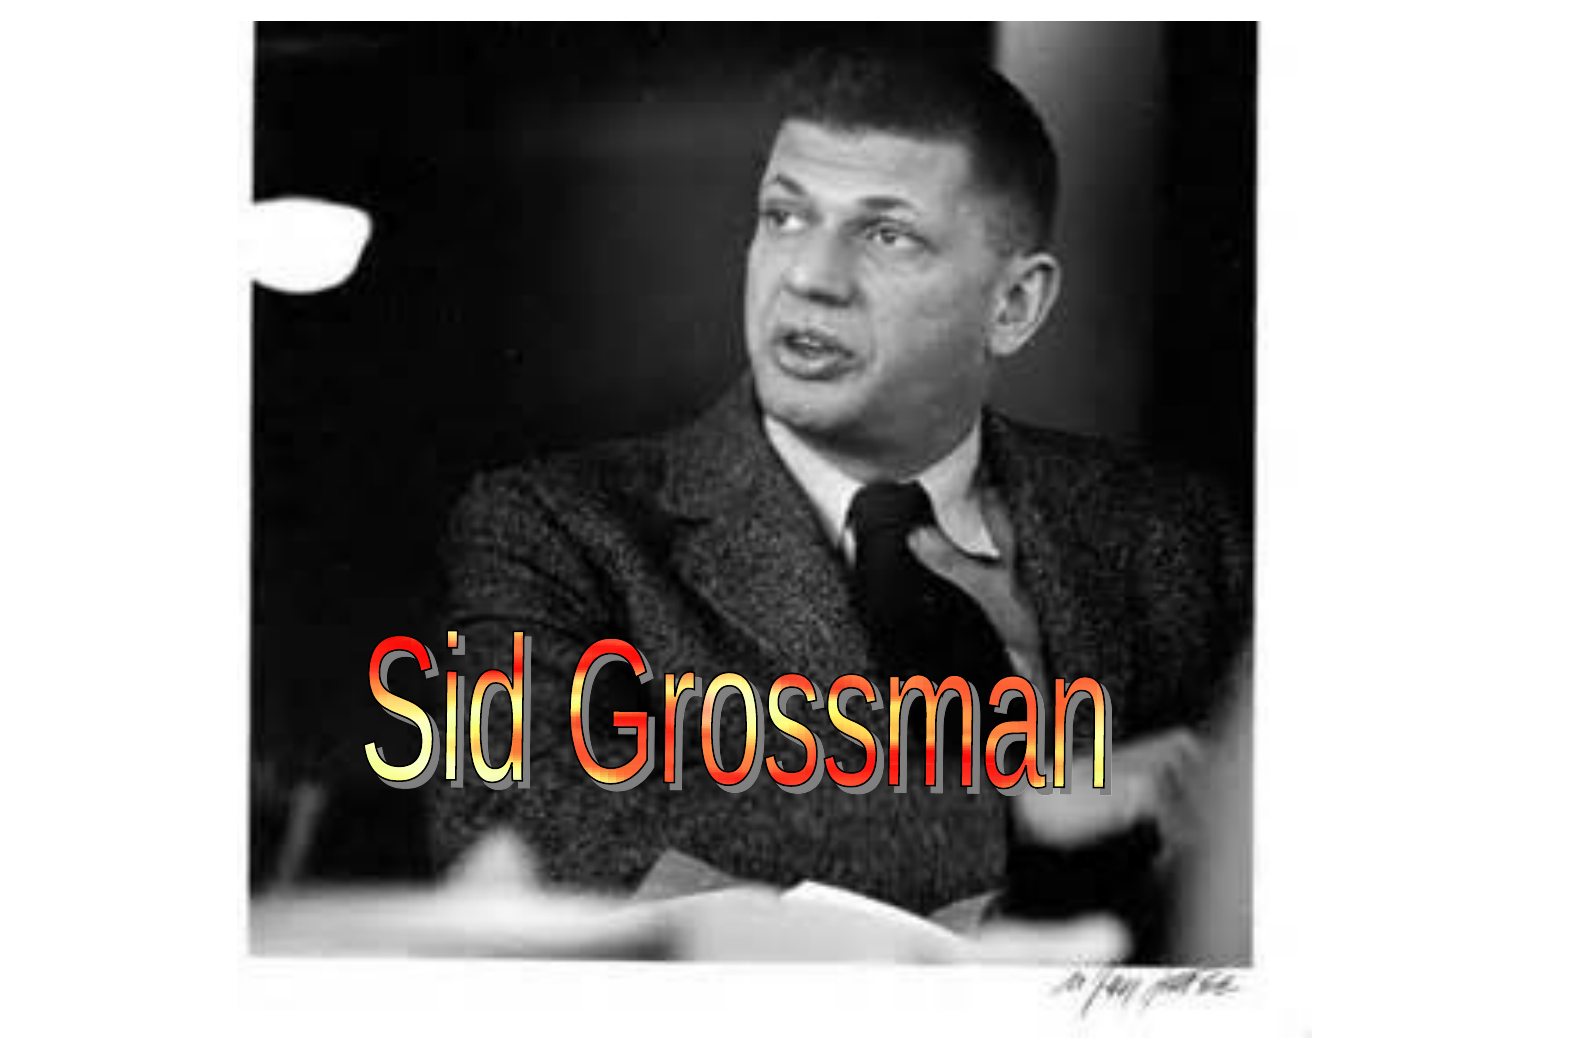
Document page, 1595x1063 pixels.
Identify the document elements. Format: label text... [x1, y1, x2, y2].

text_box Sid Grossman [469, 631, 524, 783]
picture [237, 21, 1312, 1038]
text_box Sid Grossman [663, 671, 695, 783]
text_box Sid Grossman [764, 675, 817, 786]
text_box Sid Grossman [888, 674, 973, 787]
text_box Sid Grossman [700, 672, 757, 785]
text_box Sid Grossman [569, 640, 648, 784]
text_box Sid Grossman [445, 670, 458, 780]
text_box Sid Grossman [984, 675, 1046, 789]
text_box Sid Grossman [824, 674, 877, 783]
text_box Sid Grossman [1053, 676, 1105, 788]
text_box Sid Grossman [364, 635, 433, 782]
